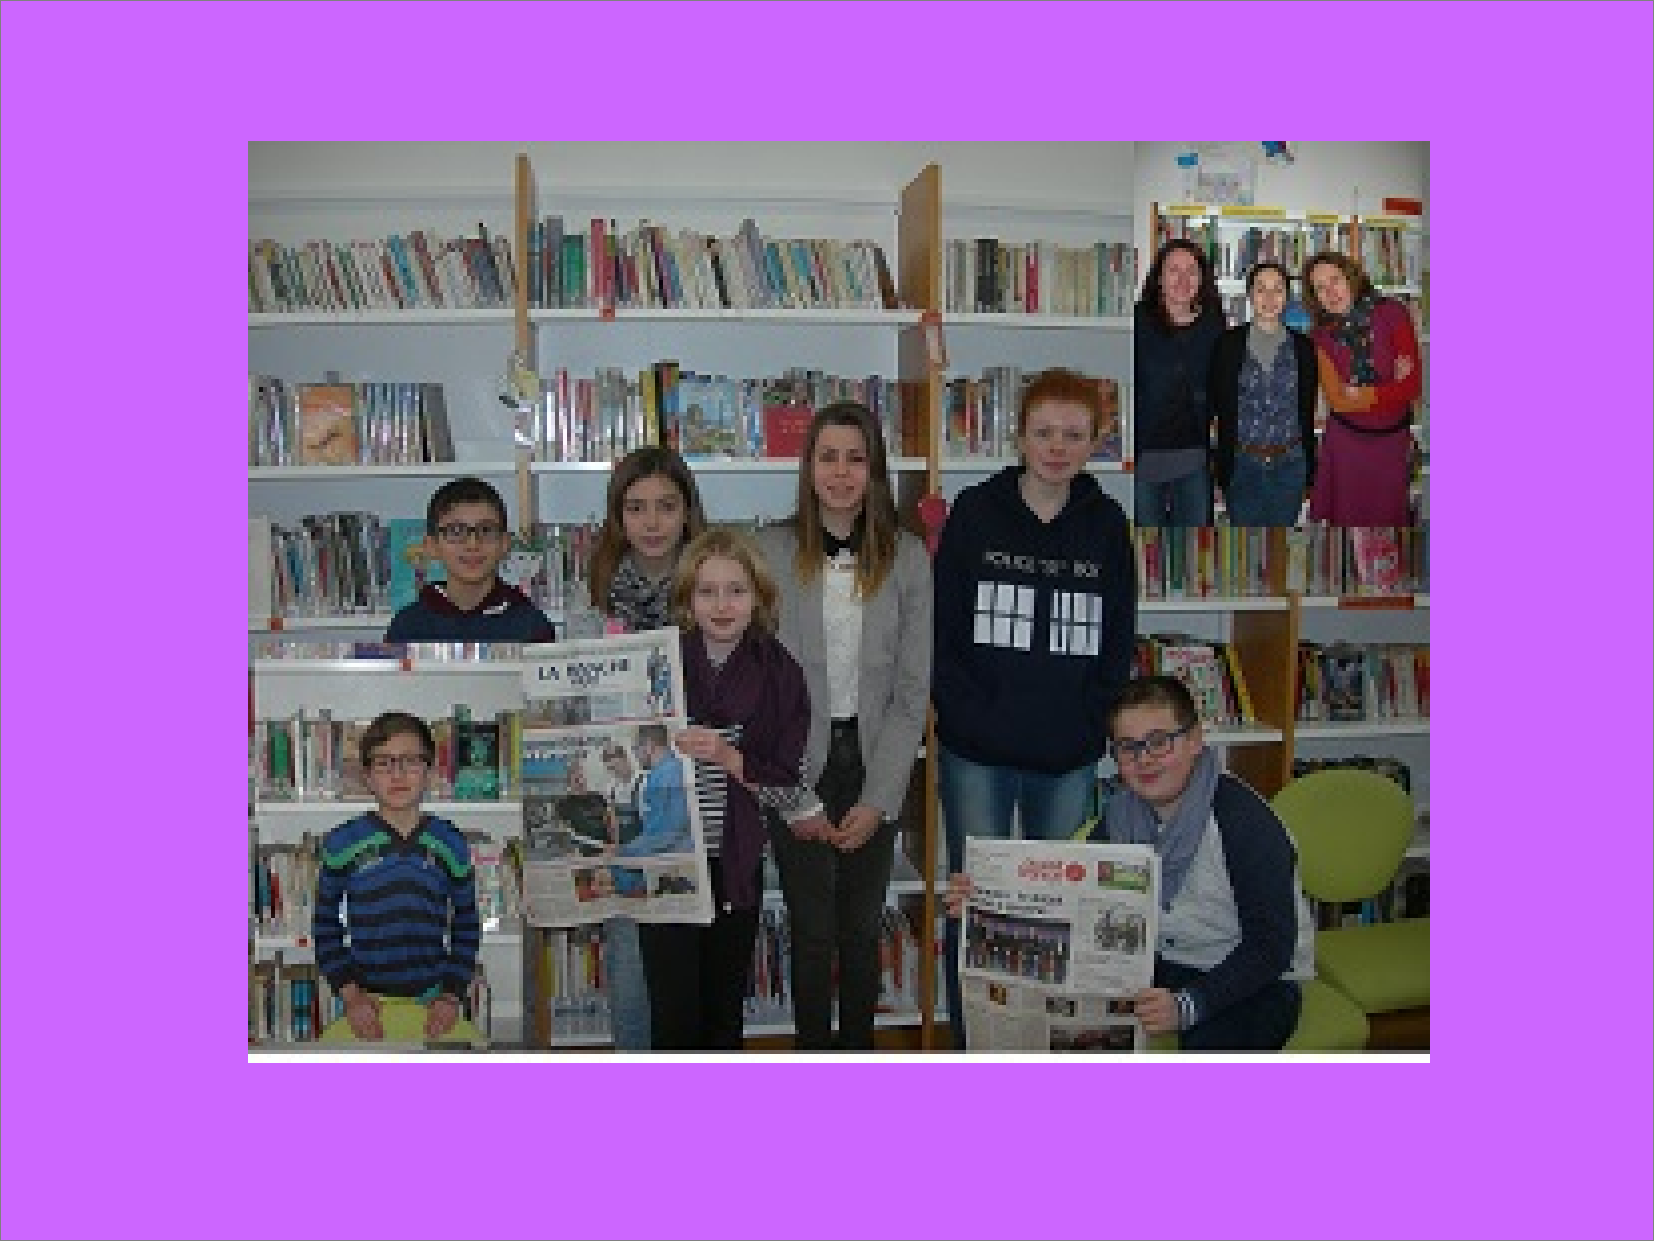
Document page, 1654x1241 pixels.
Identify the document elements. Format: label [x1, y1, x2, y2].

text_box [0, 0, 1654, 1241]
picture [248, 141, 1430, 1063]
